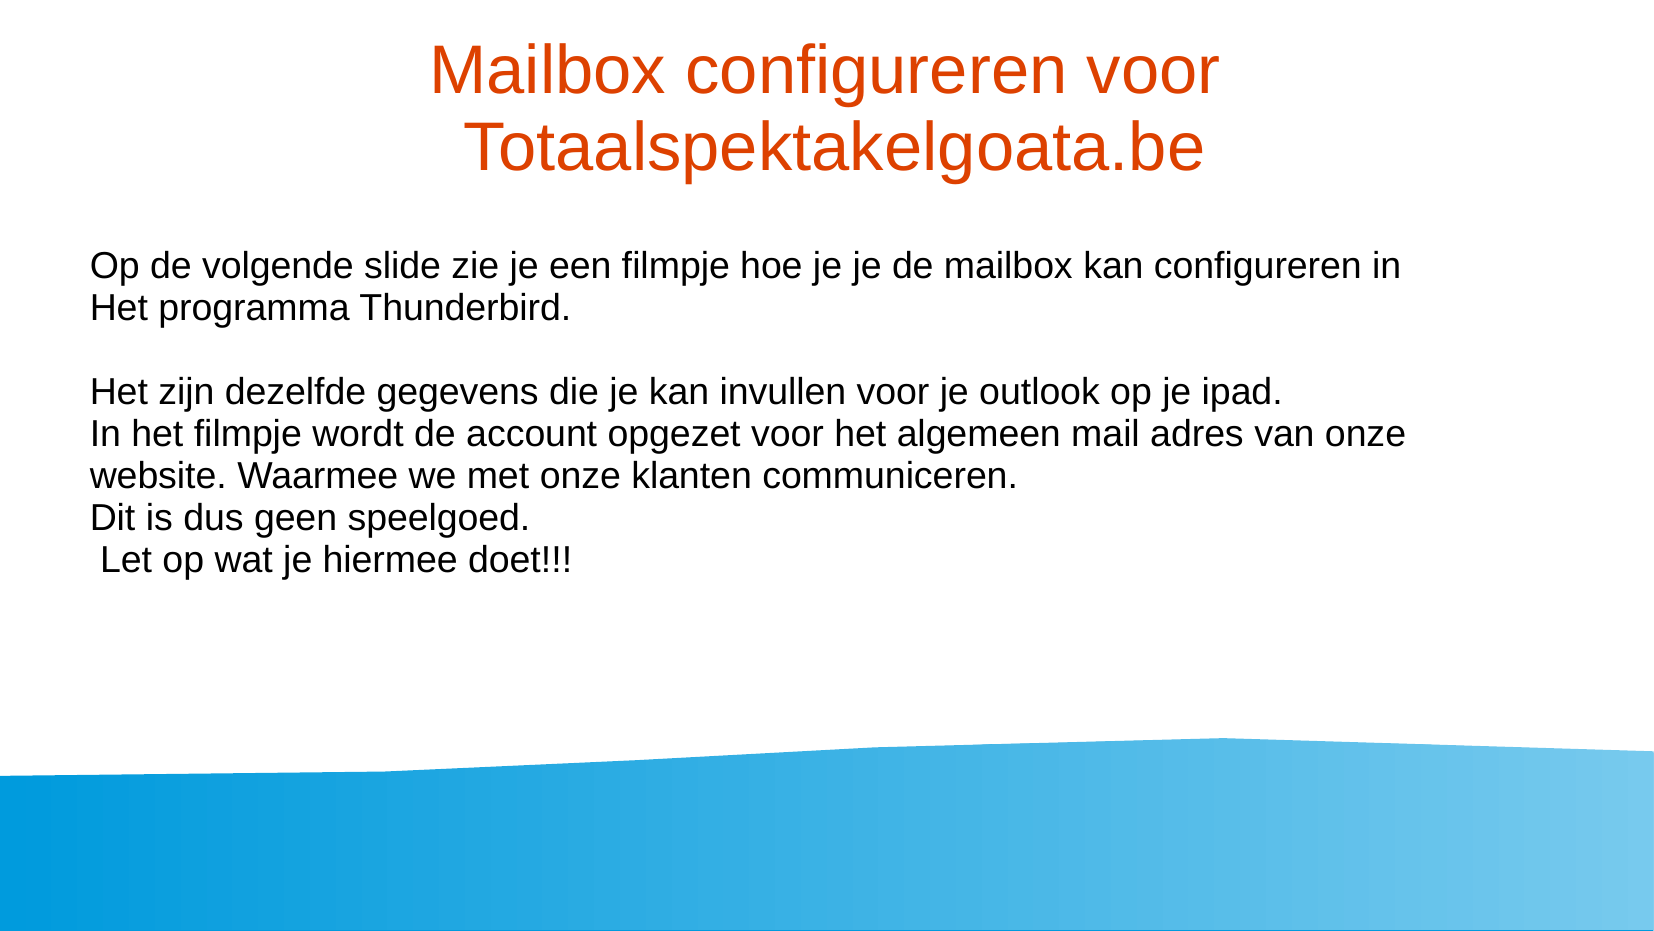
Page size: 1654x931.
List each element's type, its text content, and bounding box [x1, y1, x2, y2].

text_box Op de volgende slide zie je een filmpje hoe je je de mailbox kan configureren in Het programma Thunderbird. Het zijn dezelfde gegevens die je kan invullen voor je outlook op je ipad. In het filmpje wordt de account opgezet voor het algemeen mail adres van onze website. Waarmee we met onze klanten communiceren. Dit is dus geen speelgoed. Let op wat je hiermee doet!!! [75, 195, 1538, 823]
title Mailbox configureren voor Totaalspektakelgoata.be [96, 13, 1573, 202]
